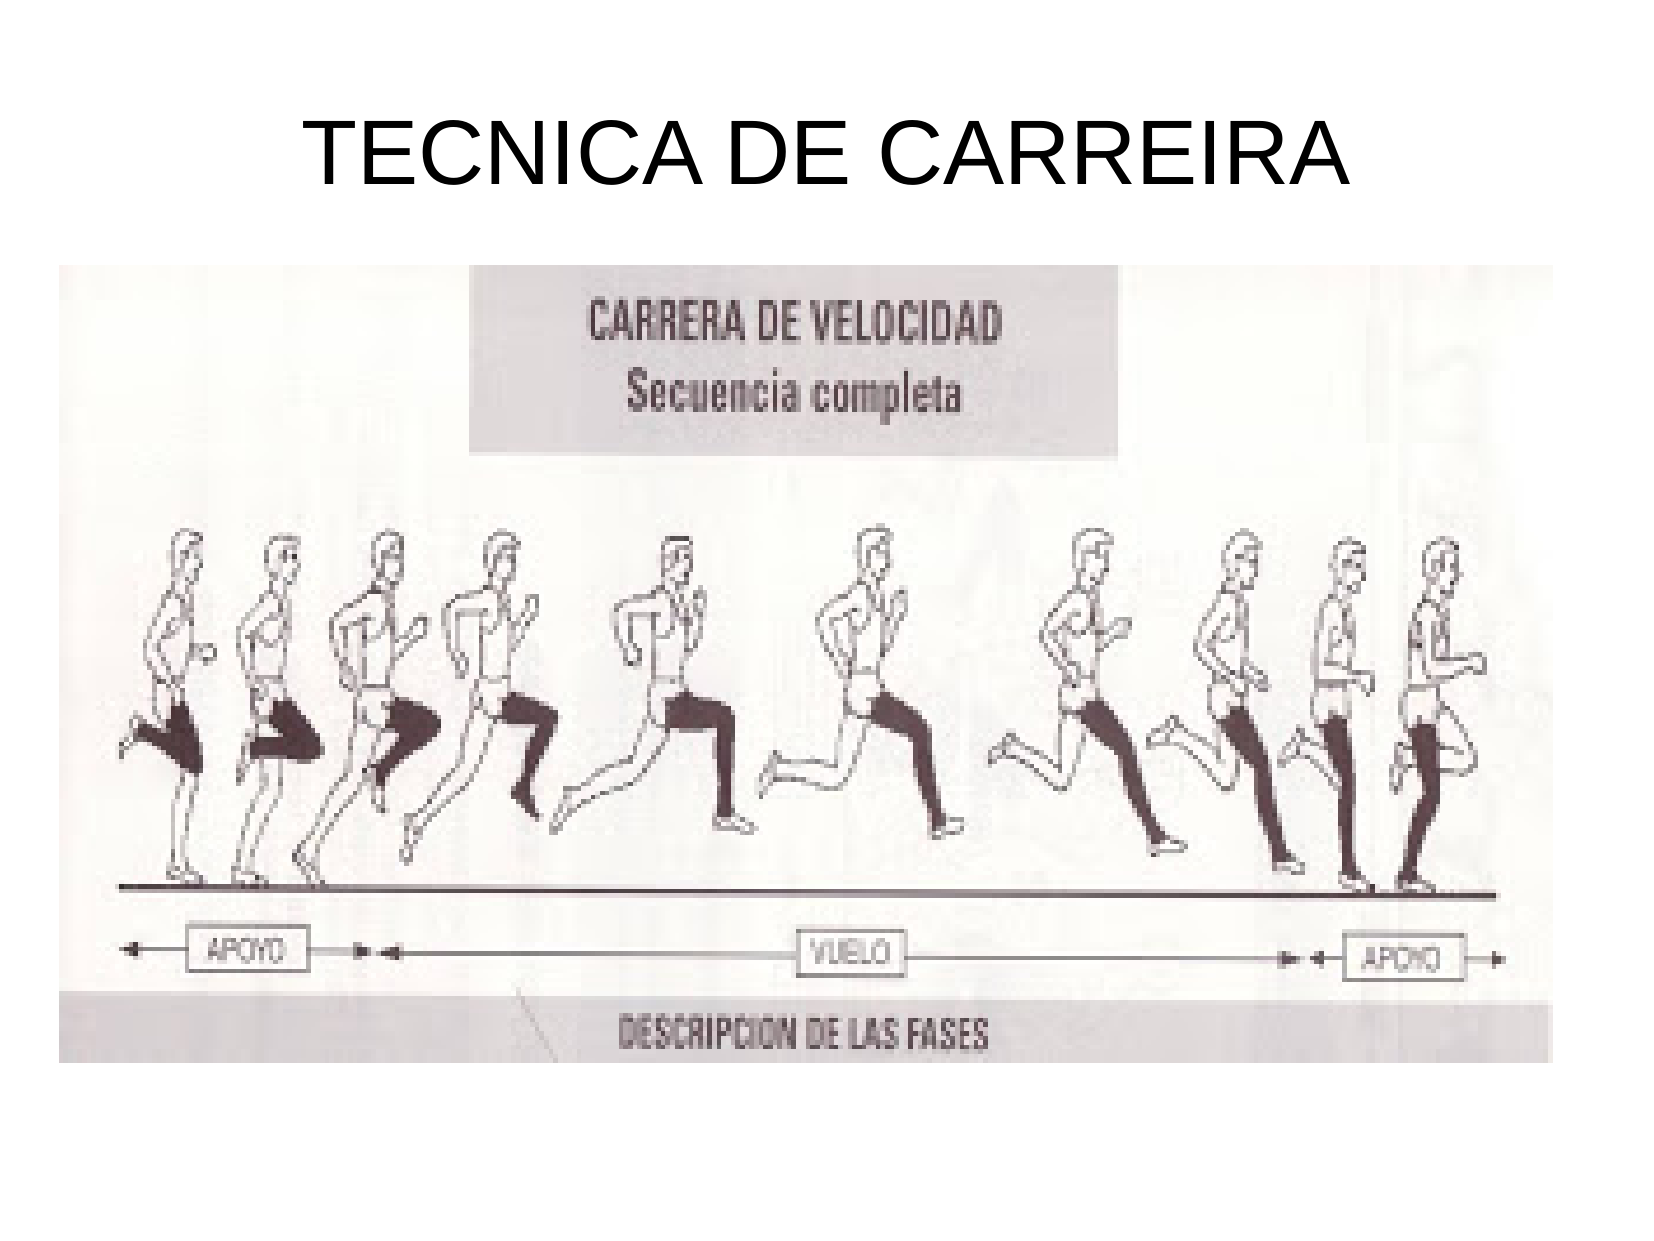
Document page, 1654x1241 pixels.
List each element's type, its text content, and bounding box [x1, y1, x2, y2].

picture [59, 265, 1553, 1063]
title TECNICA DE CARREIRA [82, 56, 1571, 250]
